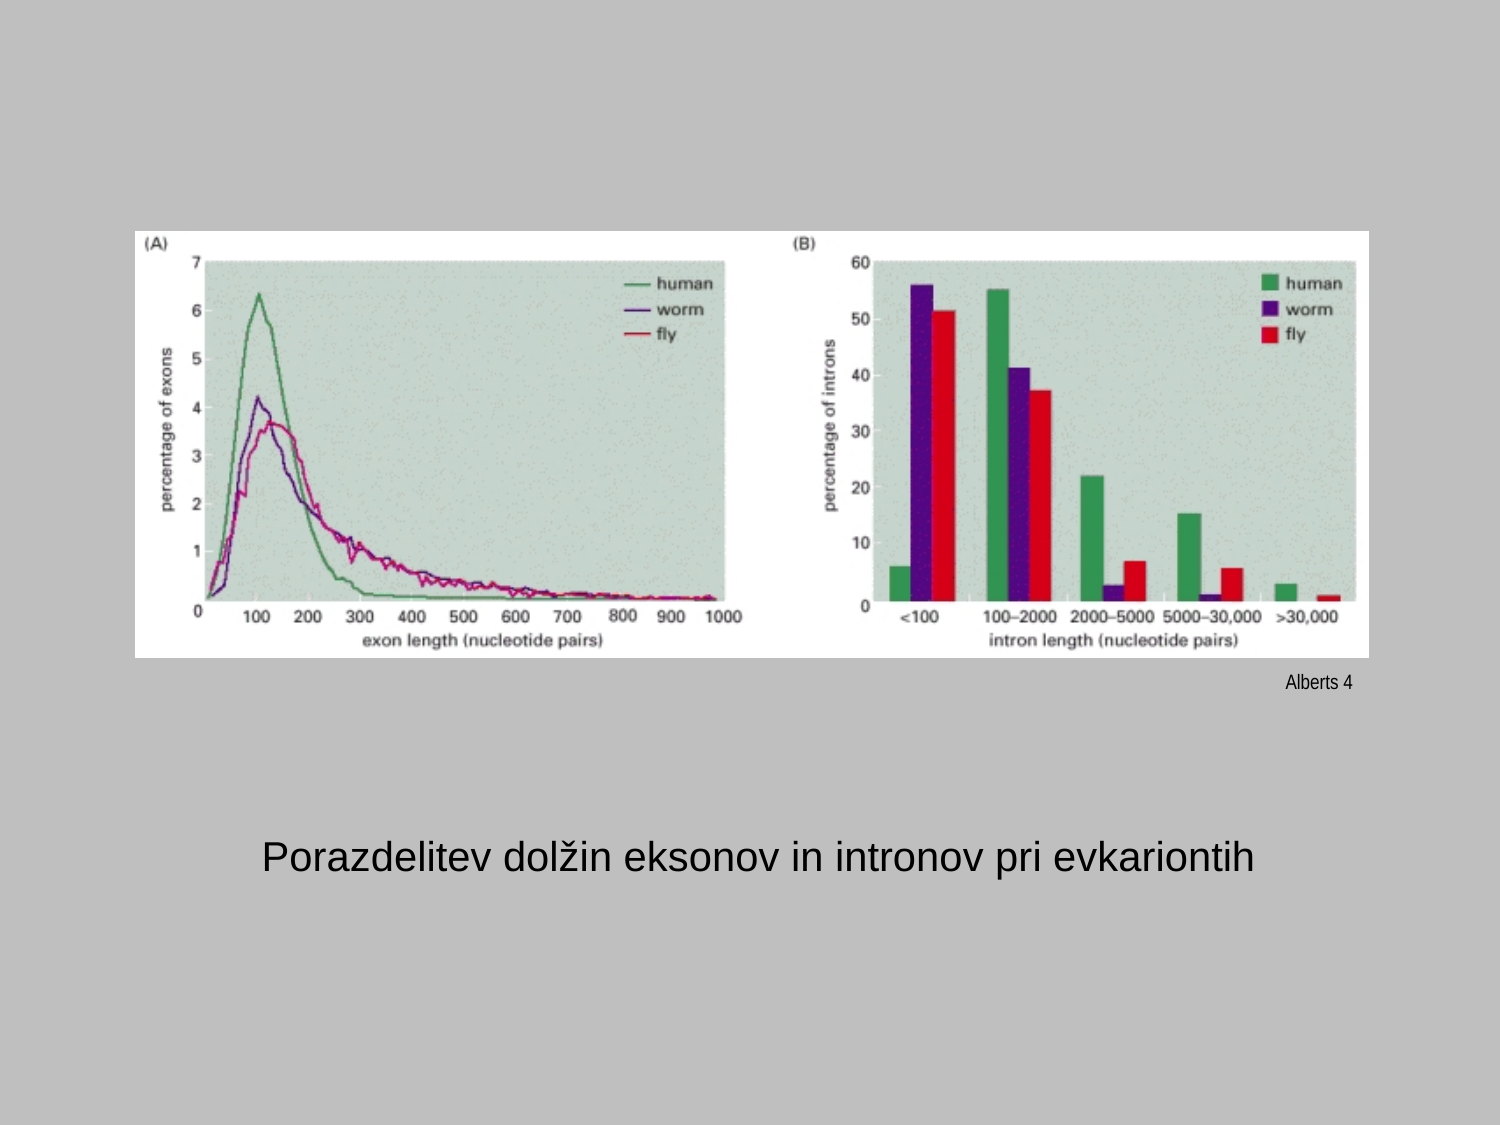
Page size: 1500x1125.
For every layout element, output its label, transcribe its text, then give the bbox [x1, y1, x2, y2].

text_box Porazdelitev dolžin eksonov in intronov pri evkariontih [246, 822, 1271, 888]
picture [135, 231, 1369, 658]
text_box Alberts 4 [1270, 660, 1368, 701]
